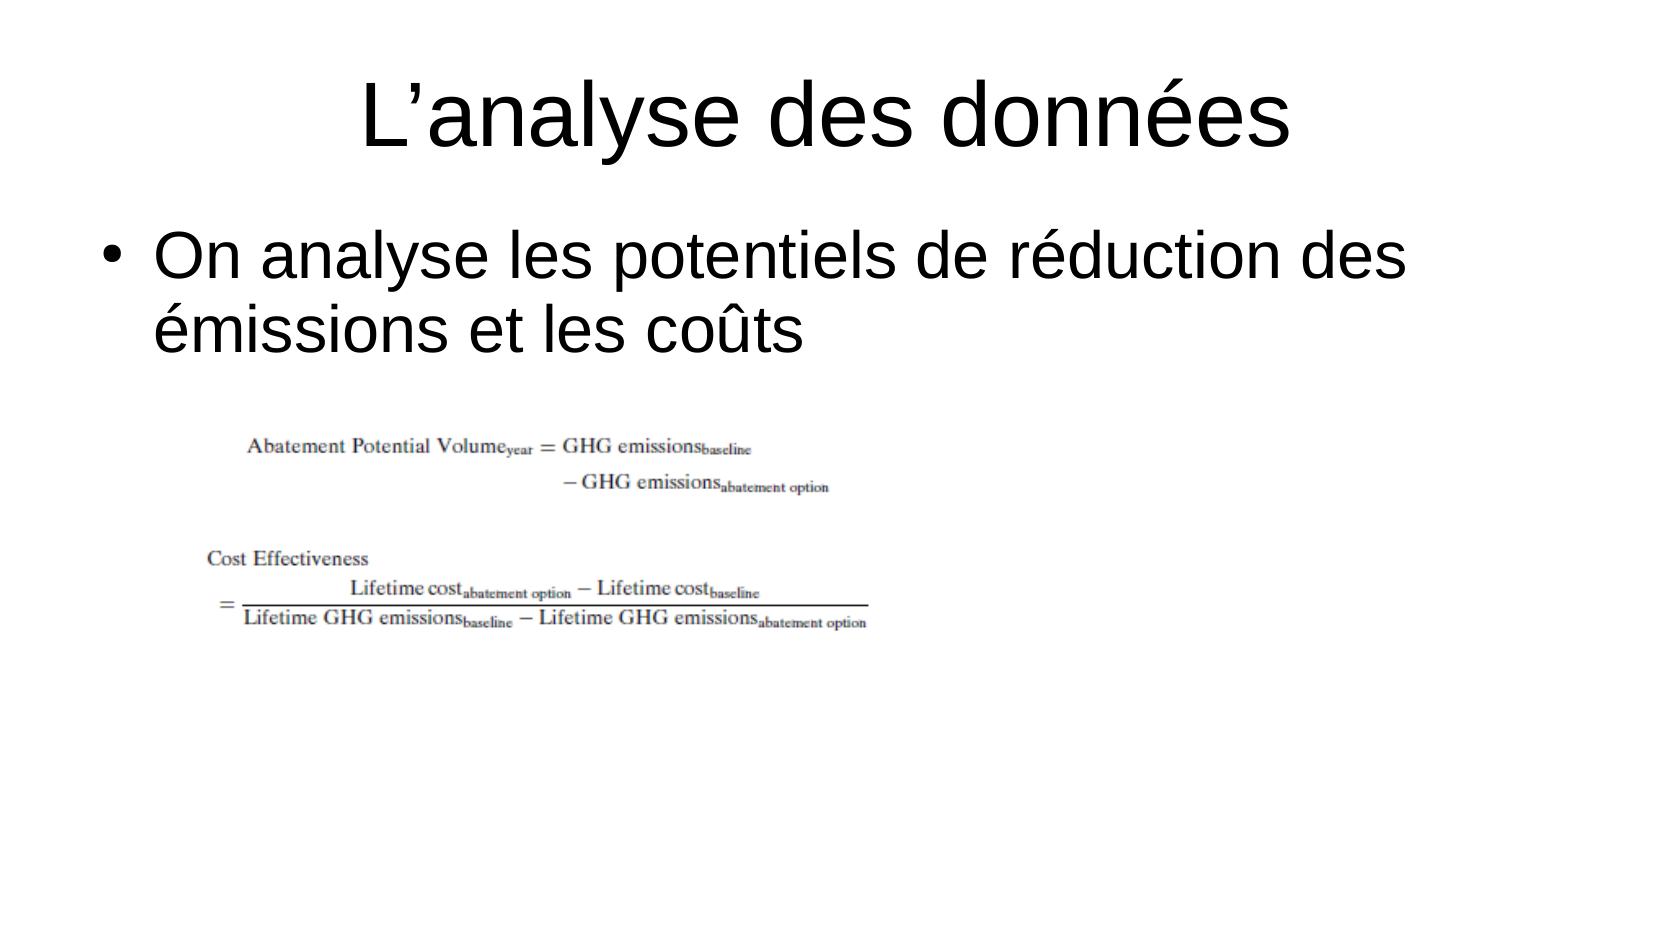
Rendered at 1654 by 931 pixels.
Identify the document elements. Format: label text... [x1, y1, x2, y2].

picture [205, 427, 916, 680]
title L’analyse des données [82, 37, 1571, 193]
list On analyse les potentiels de réduction des émissions et les coûts [82, 217, 1571, 758]
